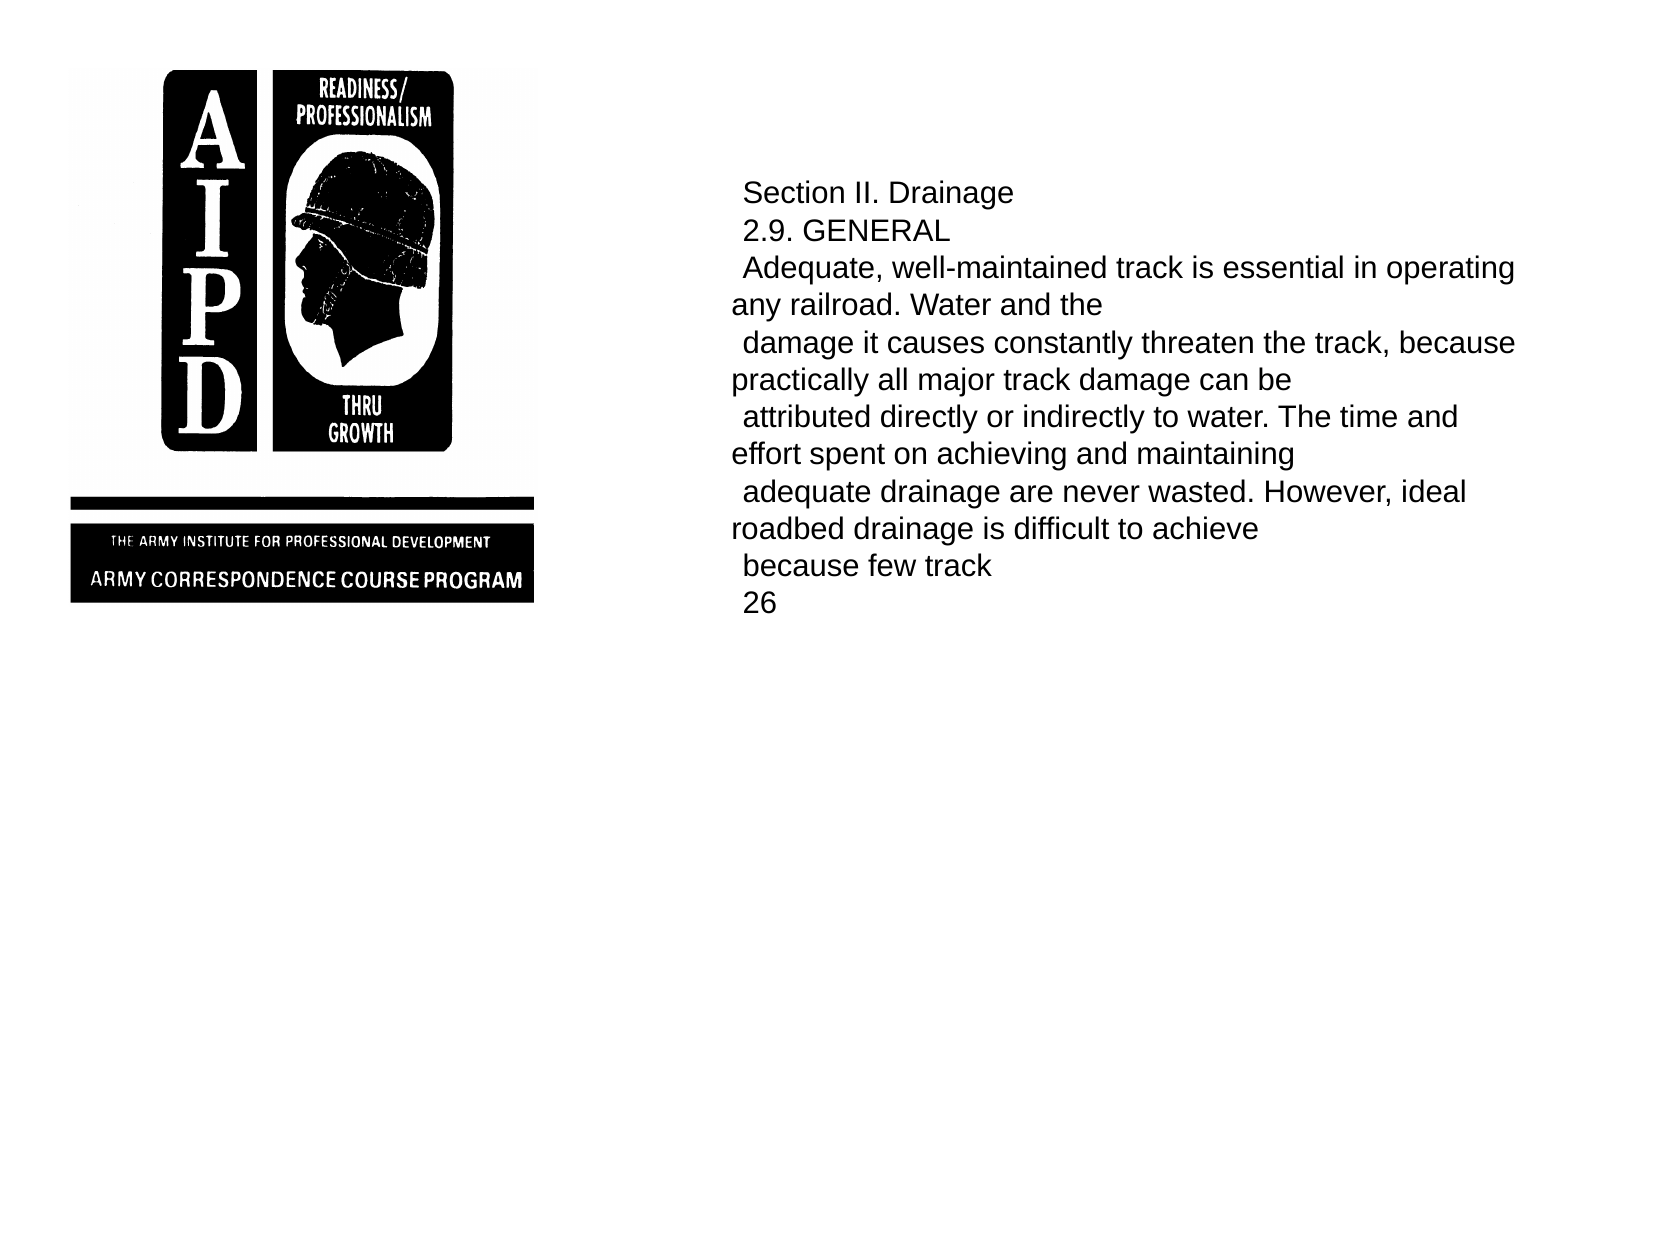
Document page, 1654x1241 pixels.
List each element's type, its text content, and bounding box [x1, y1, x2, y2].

picture [68, 68, 538, 607]
text_box Section II. Drainage 2.9. GENERAL Adequate, well-maintained track is essential in operating any railroad. Water and the damage it causes constantly threaten the track, because practically all major track damage can be attributed directly or indirectly to water. The time and effort spent on achieving and maintaining adequate drainage are never wasted. However, ideal roadbed drainage is difficult to achieve because few track 26 [716, 165, 1544, 628]
